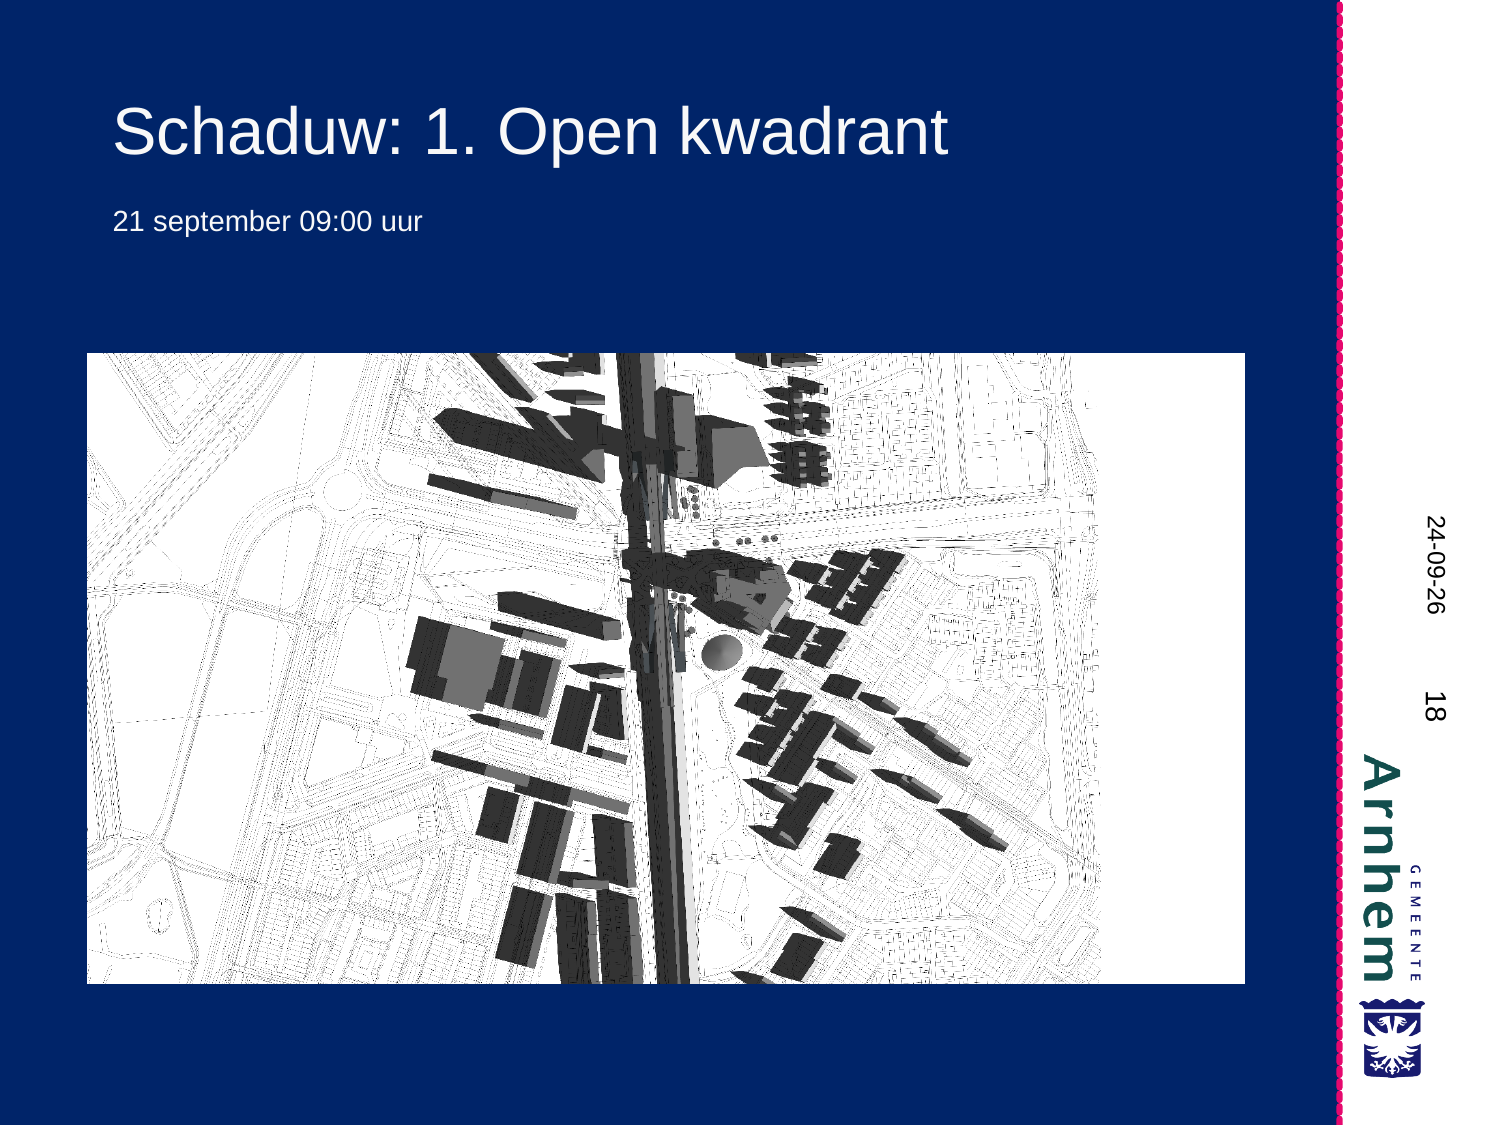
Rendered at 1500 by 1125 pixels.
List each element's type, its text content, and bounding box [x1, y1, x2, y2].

text_box Schaduw: 1. Open kwadrant 21 september 09:00 uur [112, 87, 1270, 251]
picture [87, 353, 1245, 984]
text_box 18 [1412, 675, 1463, 751]
text_box 15-2-2022 [1410, 500, 1461, 688]
